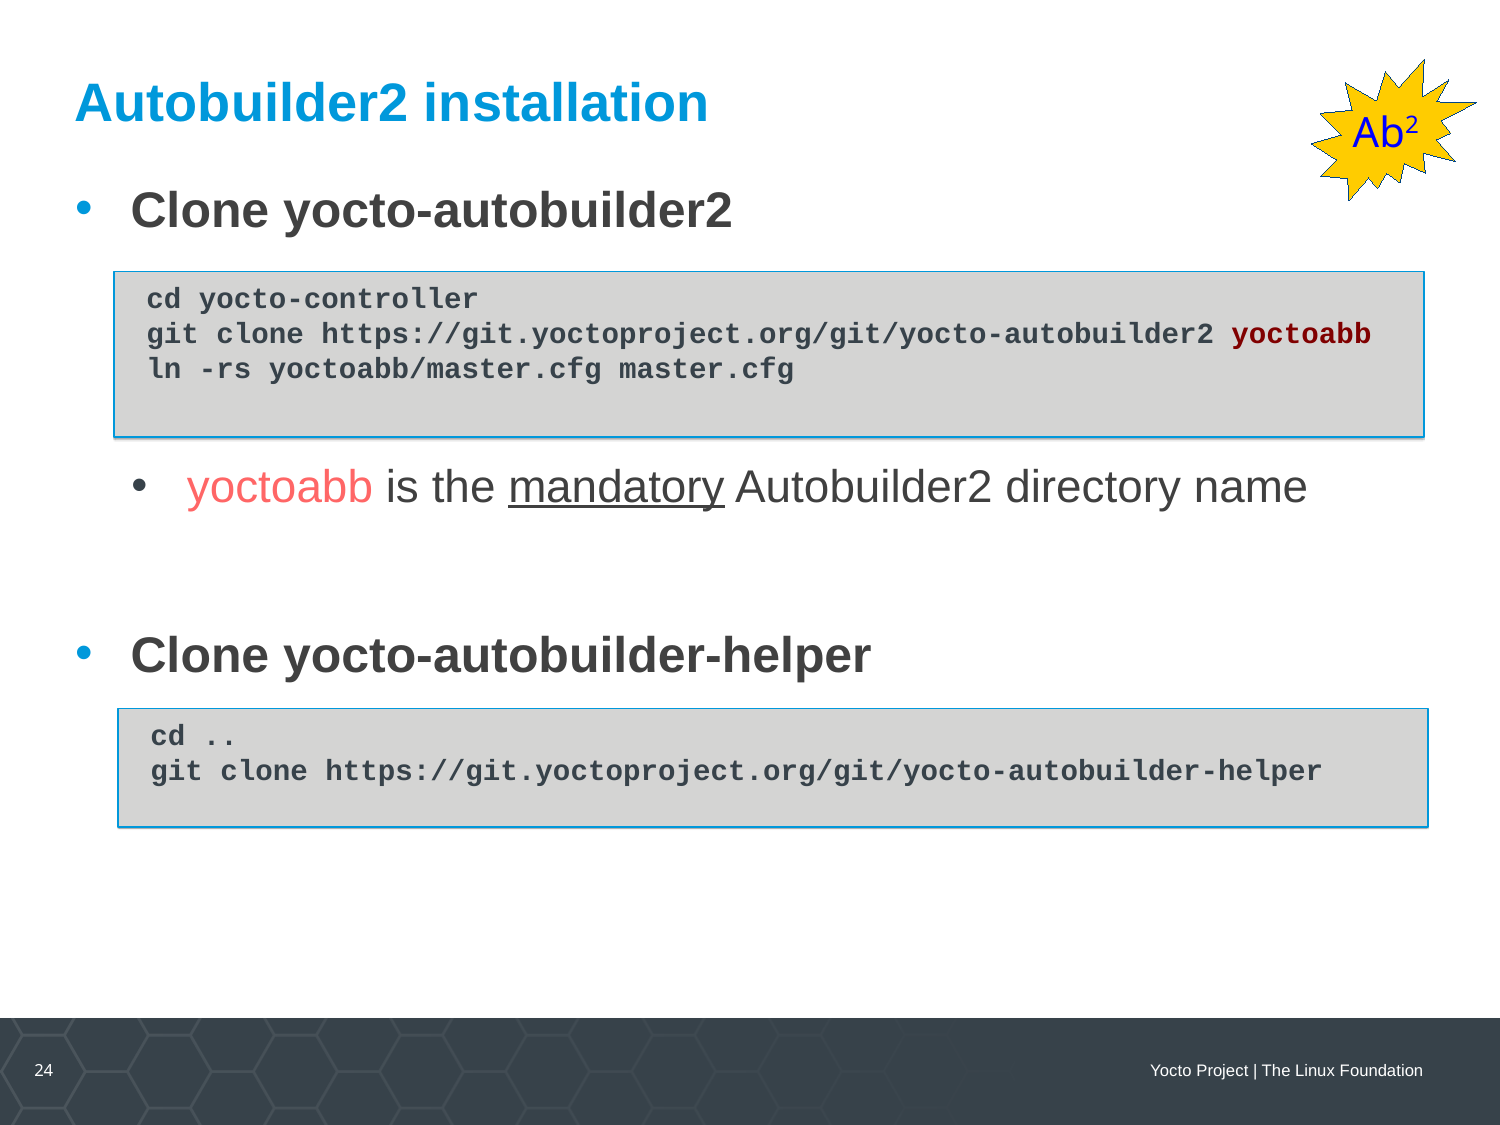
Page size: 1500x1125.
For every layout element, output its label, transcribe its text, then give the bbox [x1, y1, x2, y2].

picture [0, 0, 1500, 1125]
text_box cd .. git clone https://git.yoctoproject.org/git/yocto-autobuilder-helper [118, 708, 1428, 827]
text_box Clone yocto-autobuilder2 yoctoabb is the mandatory Autobuilder2 directory name Clone yocto-autobuilder-helper [74, 177, 1424, 839]
text_box cd yocto-controller git clone https://git.yoctoproject.org/git/yocto-autobuilder2 yoctoabb ln -rs yoctoabb/master.cfg master.cfg [114, 271, 1424, 438]
text_box Autobuilder2 installation [74, 67, 1416, 177]
text_box Ab2 [1311, 59, 1477, 201]
